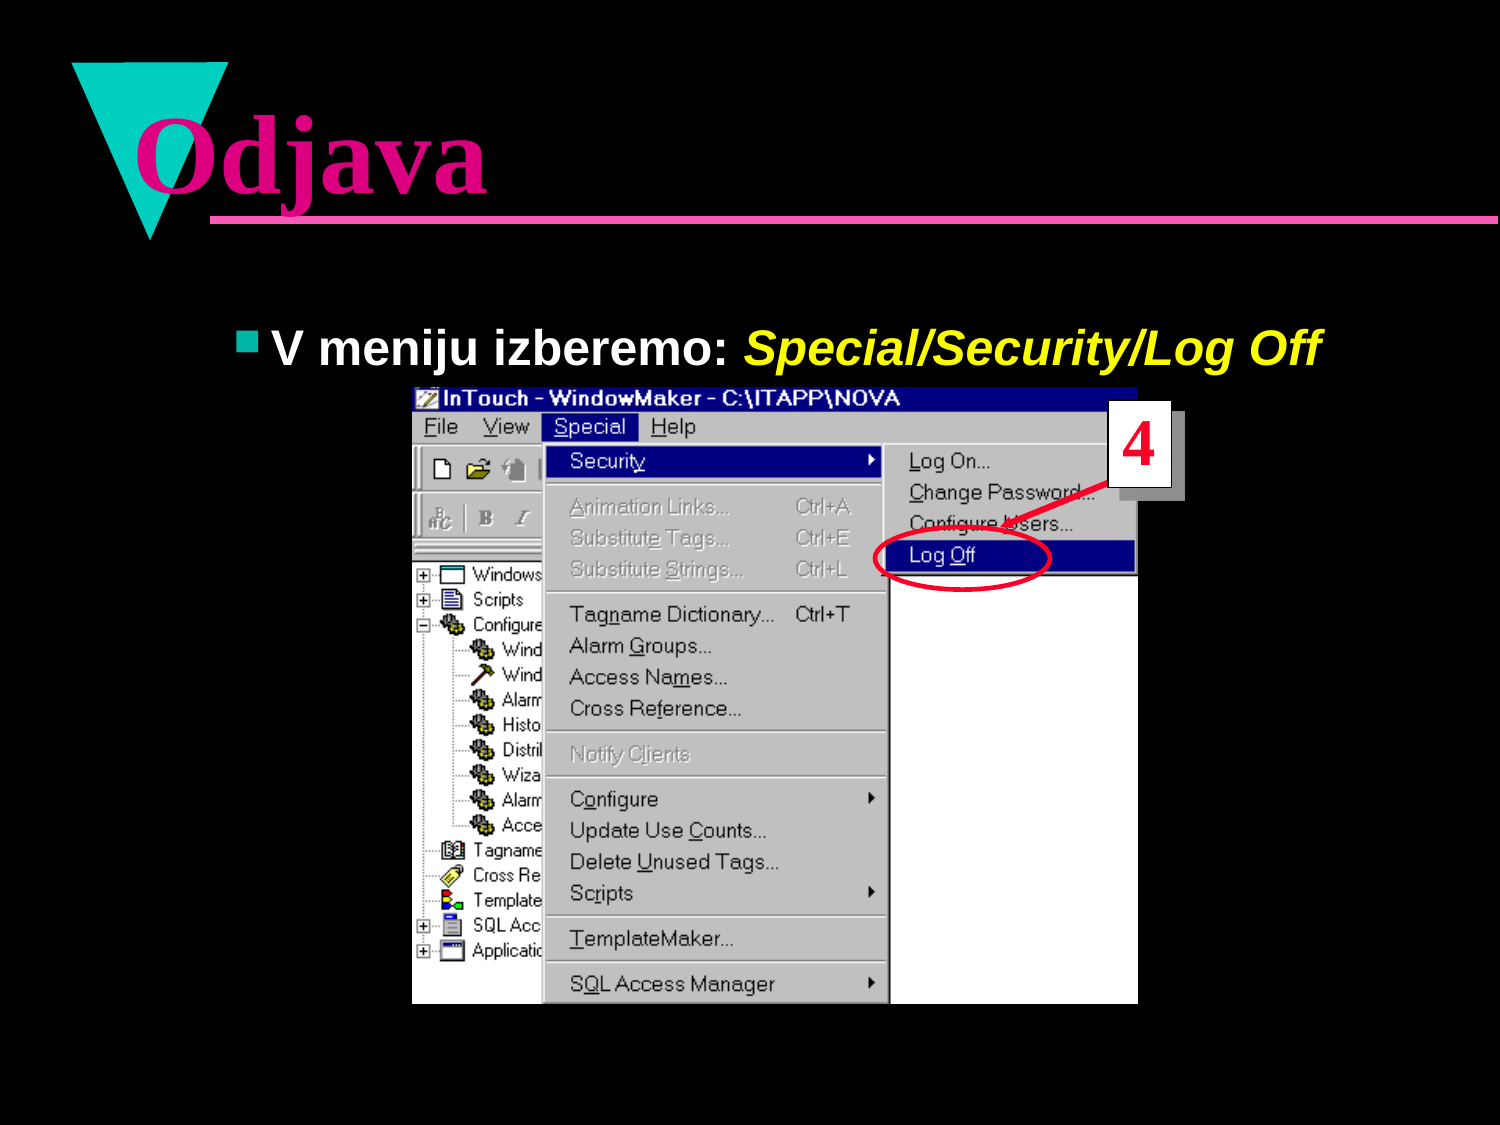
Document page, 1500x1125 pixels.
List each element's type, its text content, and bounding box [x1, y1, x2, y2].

title Odjava [117, 63, 1500, 251]
chart [878, 530, 1047, 587]
chart [412, 387, 1138, 1004]
text_box 4 [1108, 399, 1172, 488]
list V meniju izberemo: Special/Security/Log Off [143, 314, 1500, 990]
